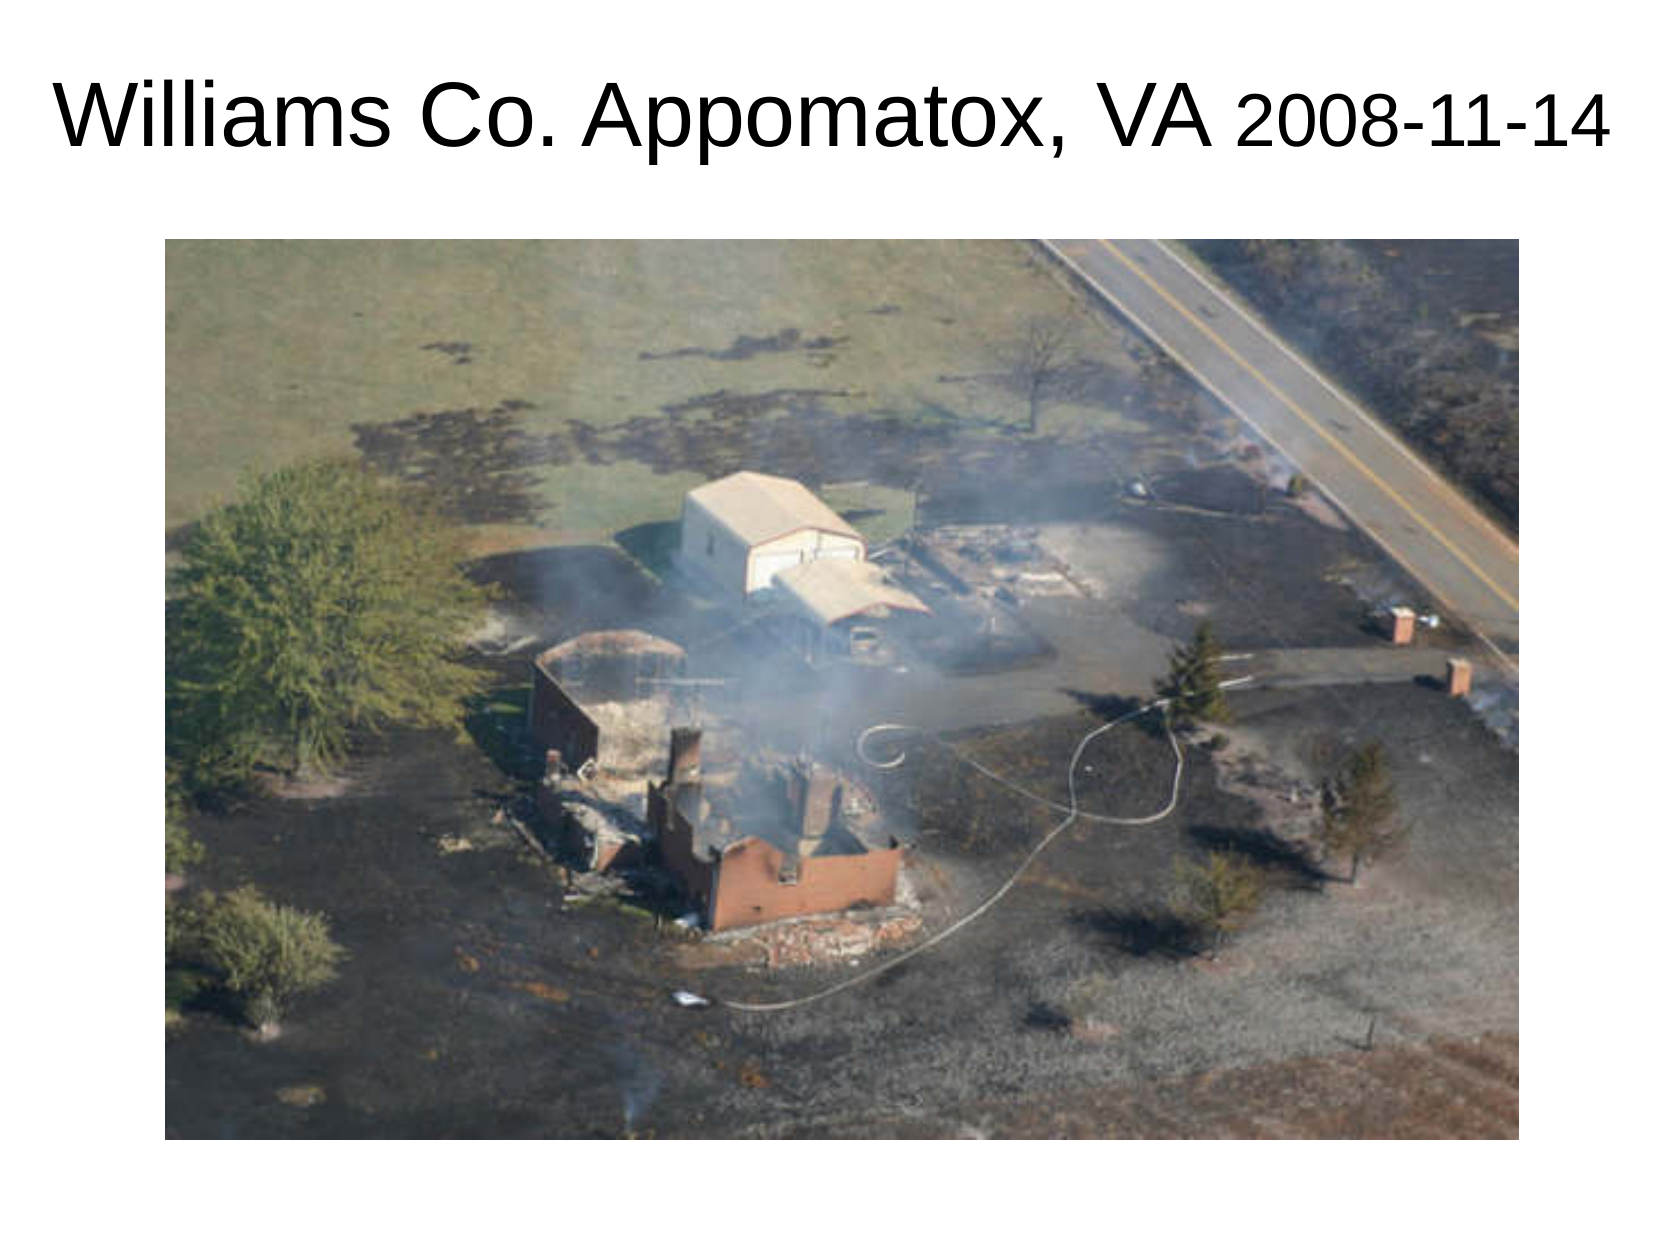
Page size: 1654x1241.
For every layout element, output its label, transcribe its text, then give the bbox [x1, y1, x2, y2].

picture [165, 239, 1519, 1141]
title Williams Co. Appomatox, VA 2008-11-14 [30, 49, 1636, 181]
